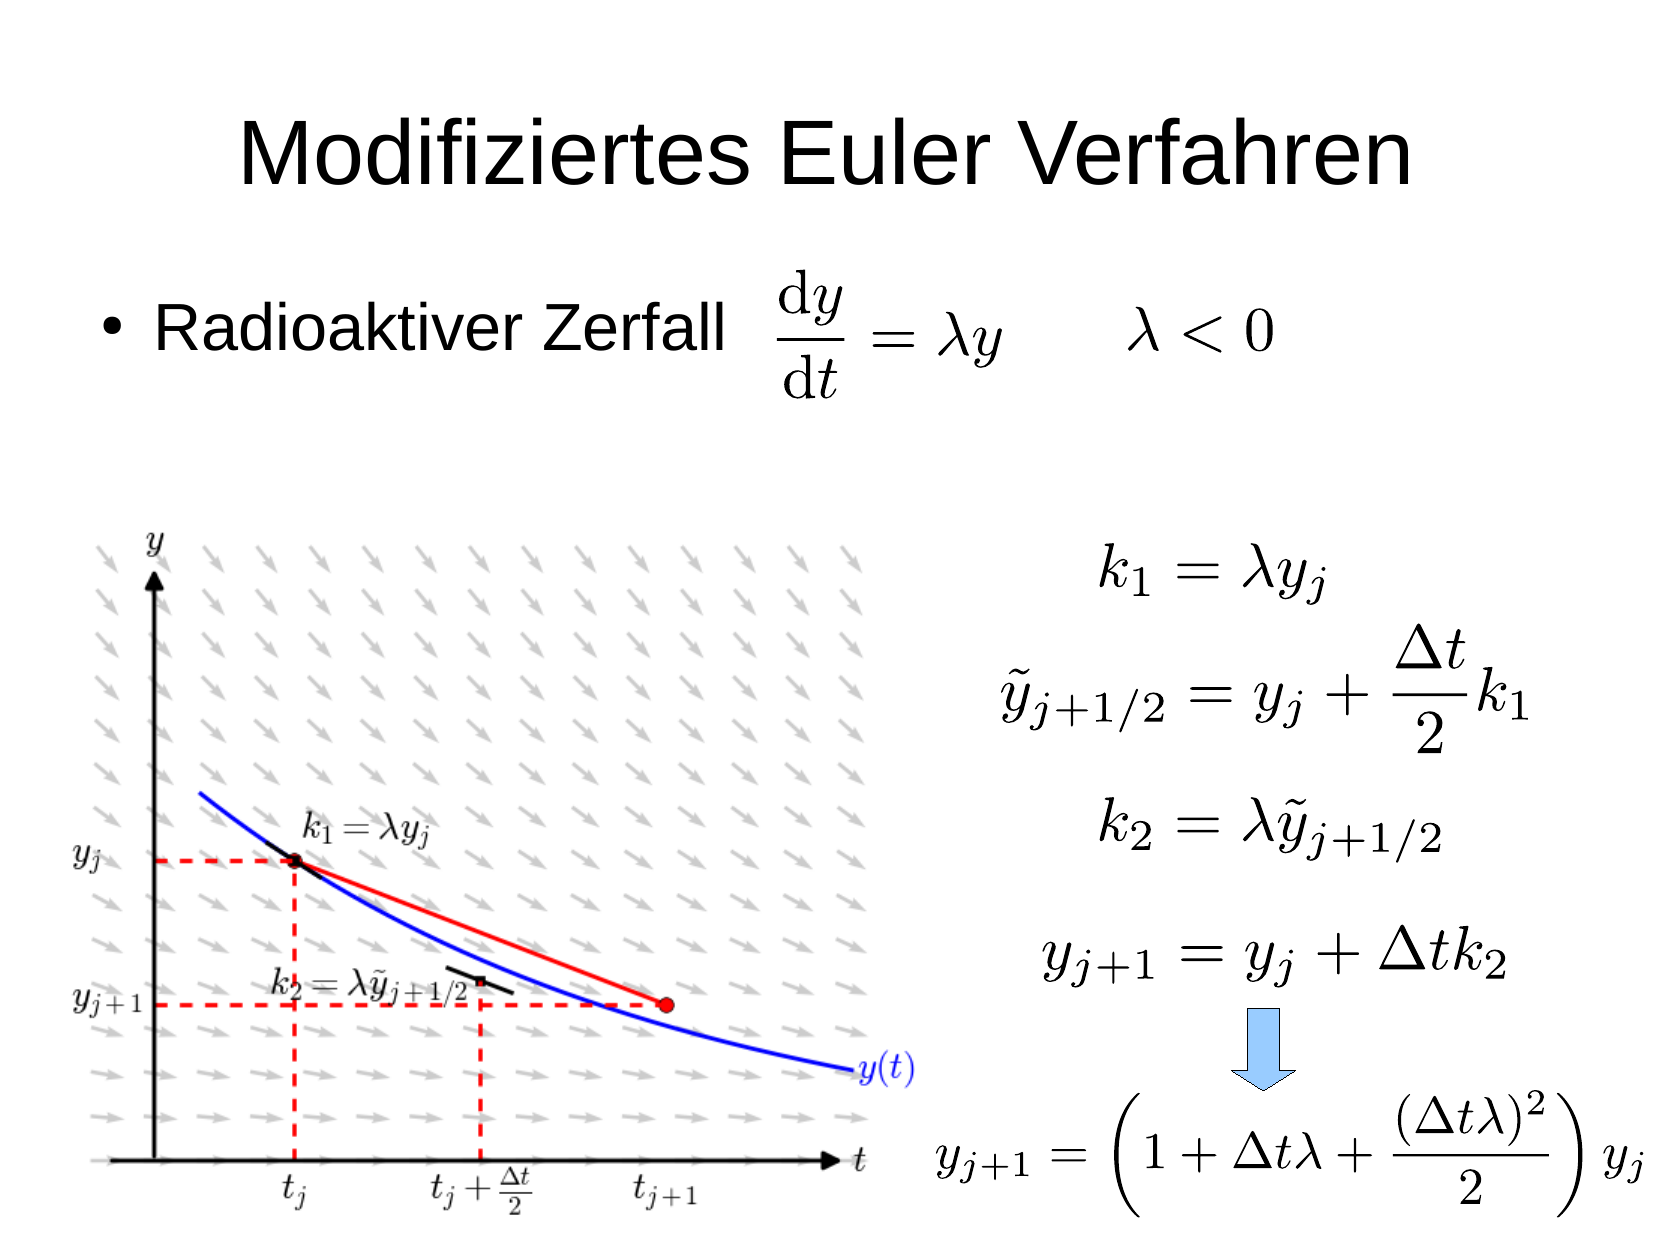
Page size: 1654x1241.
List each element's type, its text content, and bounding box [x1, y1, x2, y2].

text_box [1096, 797, 1444, 863]
title Modifiziertes Euler Verfahren [82, 49, 1571, 257]
text_box [934, 1008, 1647, 1218]
picture [0, 485, 960, 1236]
text_box [1096, 543, 1330, 605]
text_box [1040, 924, 1509, 988]
text_box [999, 623, 1533, 754]
text_box [776, 269, 1005, 399]
list Radioaktiver Zerfall [82, 290, 1571, 1094]
text_box [1124, 306, 1276, 353]
